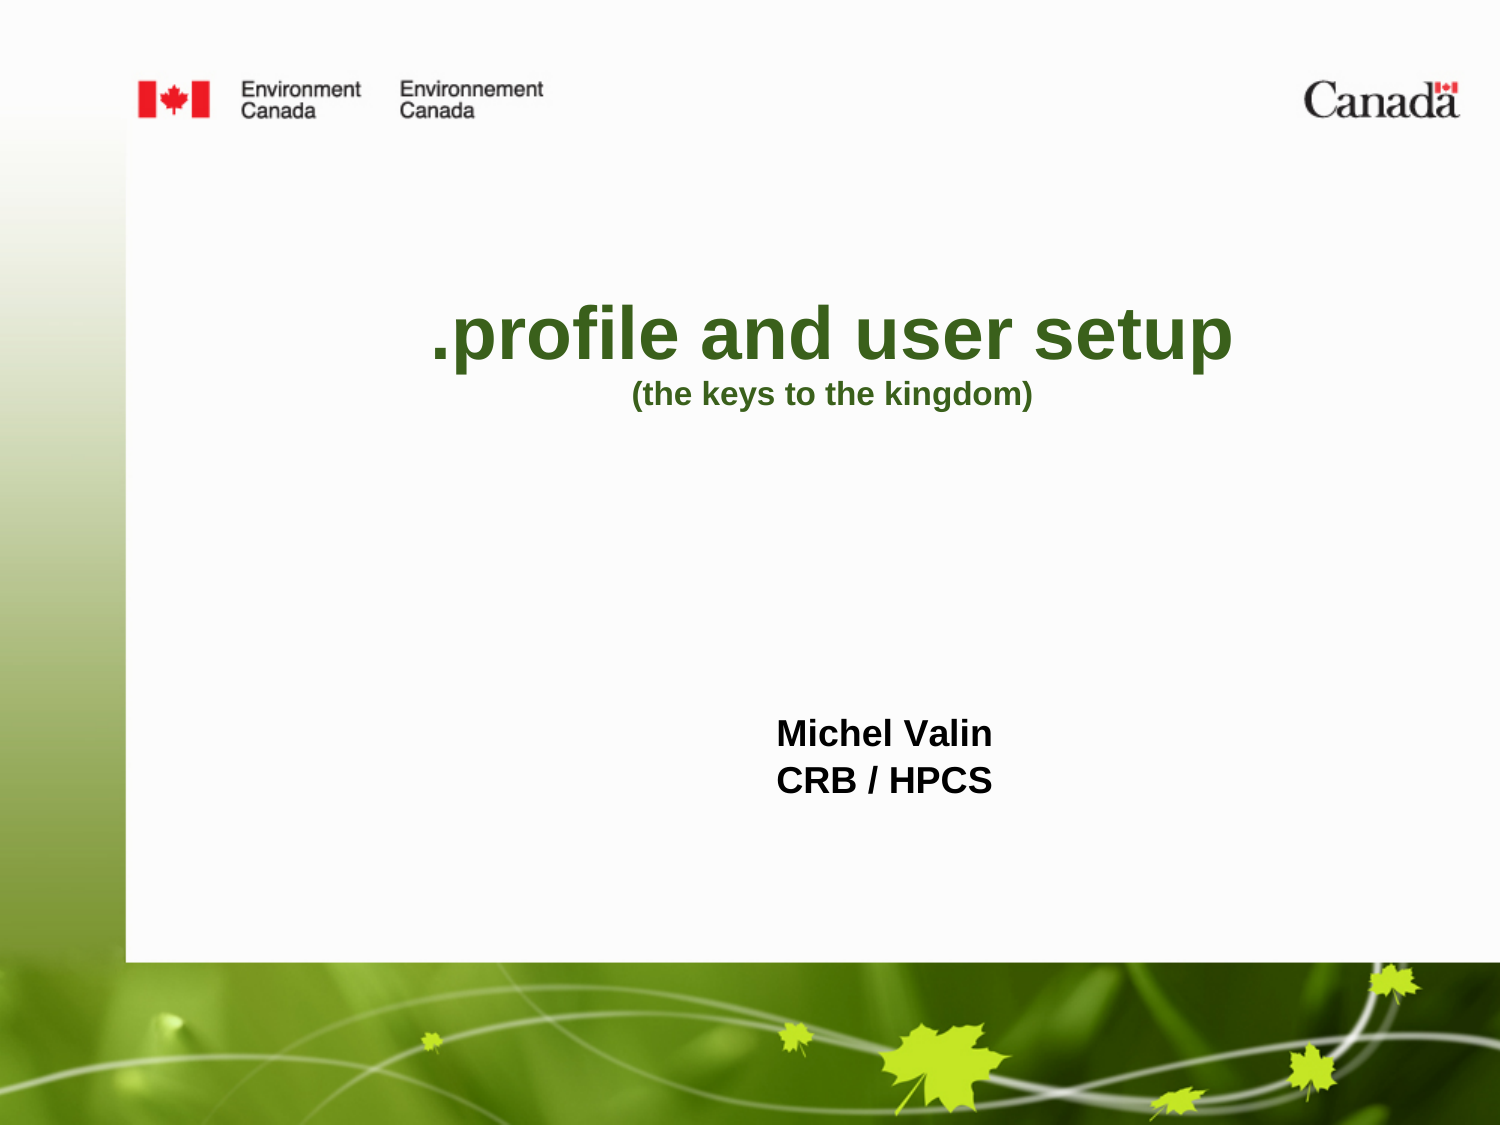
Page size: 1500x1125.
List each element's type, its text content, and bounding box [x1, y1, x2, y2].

subtitle Michel Valin CRB / HPCS [761, 609, 1353, 882]
picture [0, 0, 1500, 1125]
title .profile and user setup (the keys to the kingdom) [312, 231, 1353, 473]
